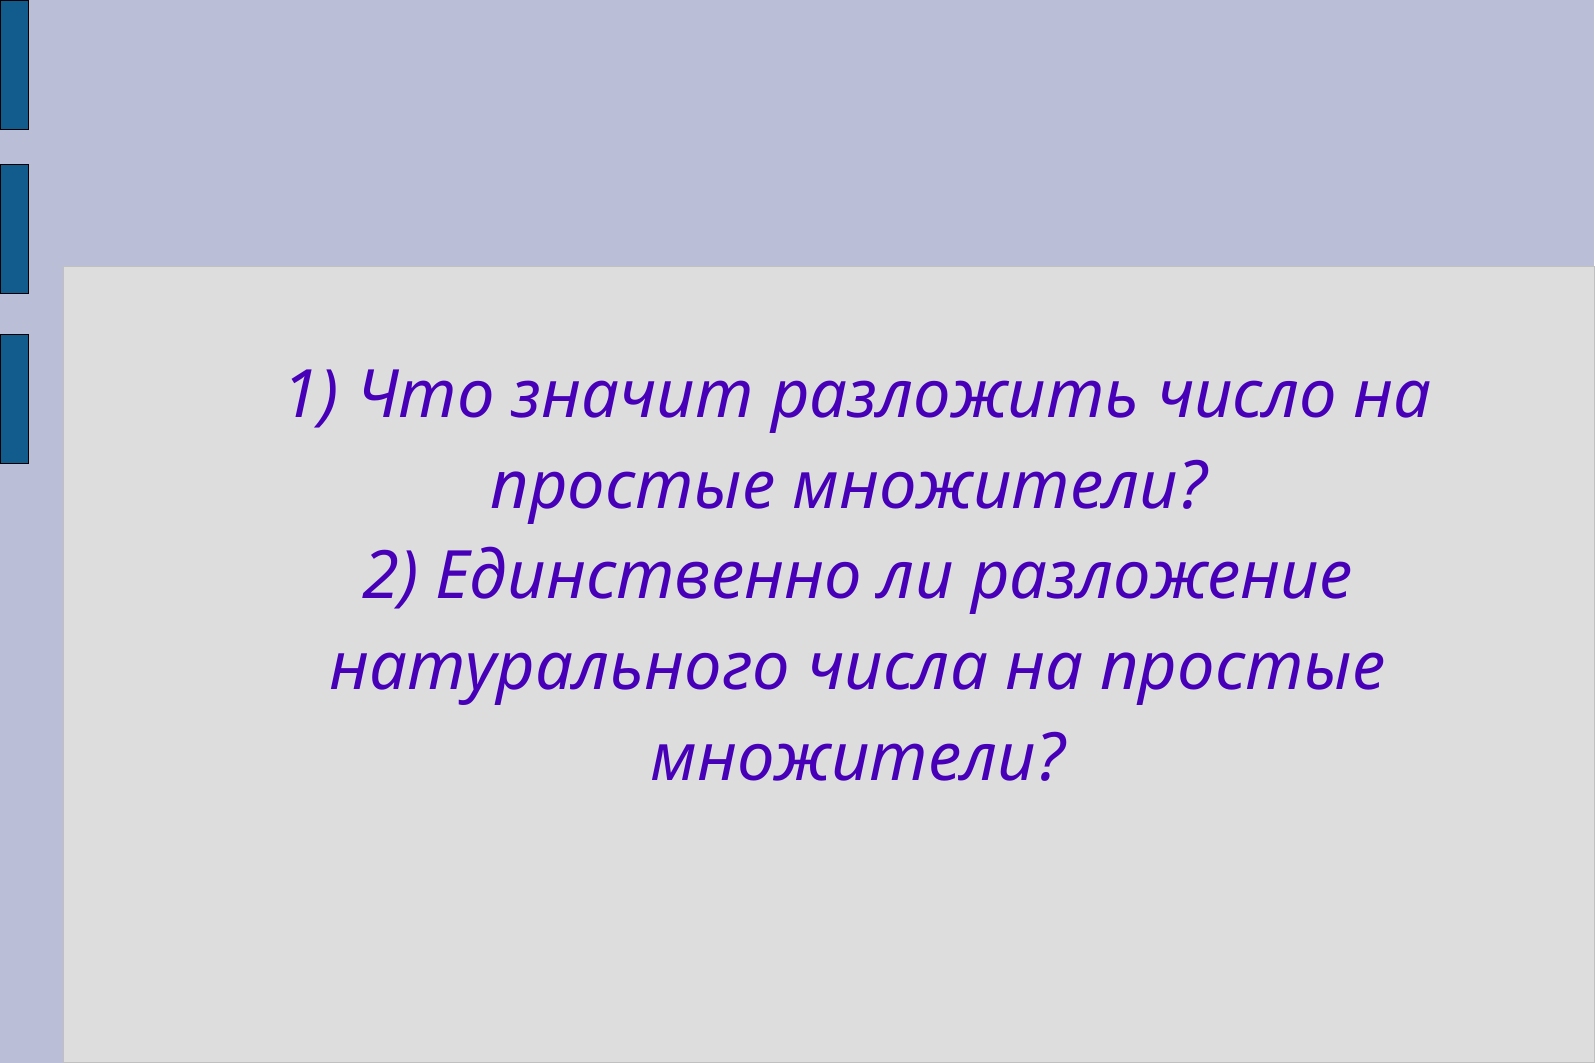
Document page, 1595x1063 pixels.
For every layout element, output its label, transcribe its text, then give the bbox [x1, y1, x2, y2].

subtitle 1) Что значит разложить число на простые множители? 2) Единственно ли разложение натурального числа на простые множители? [177, 228, 1539, 827]
